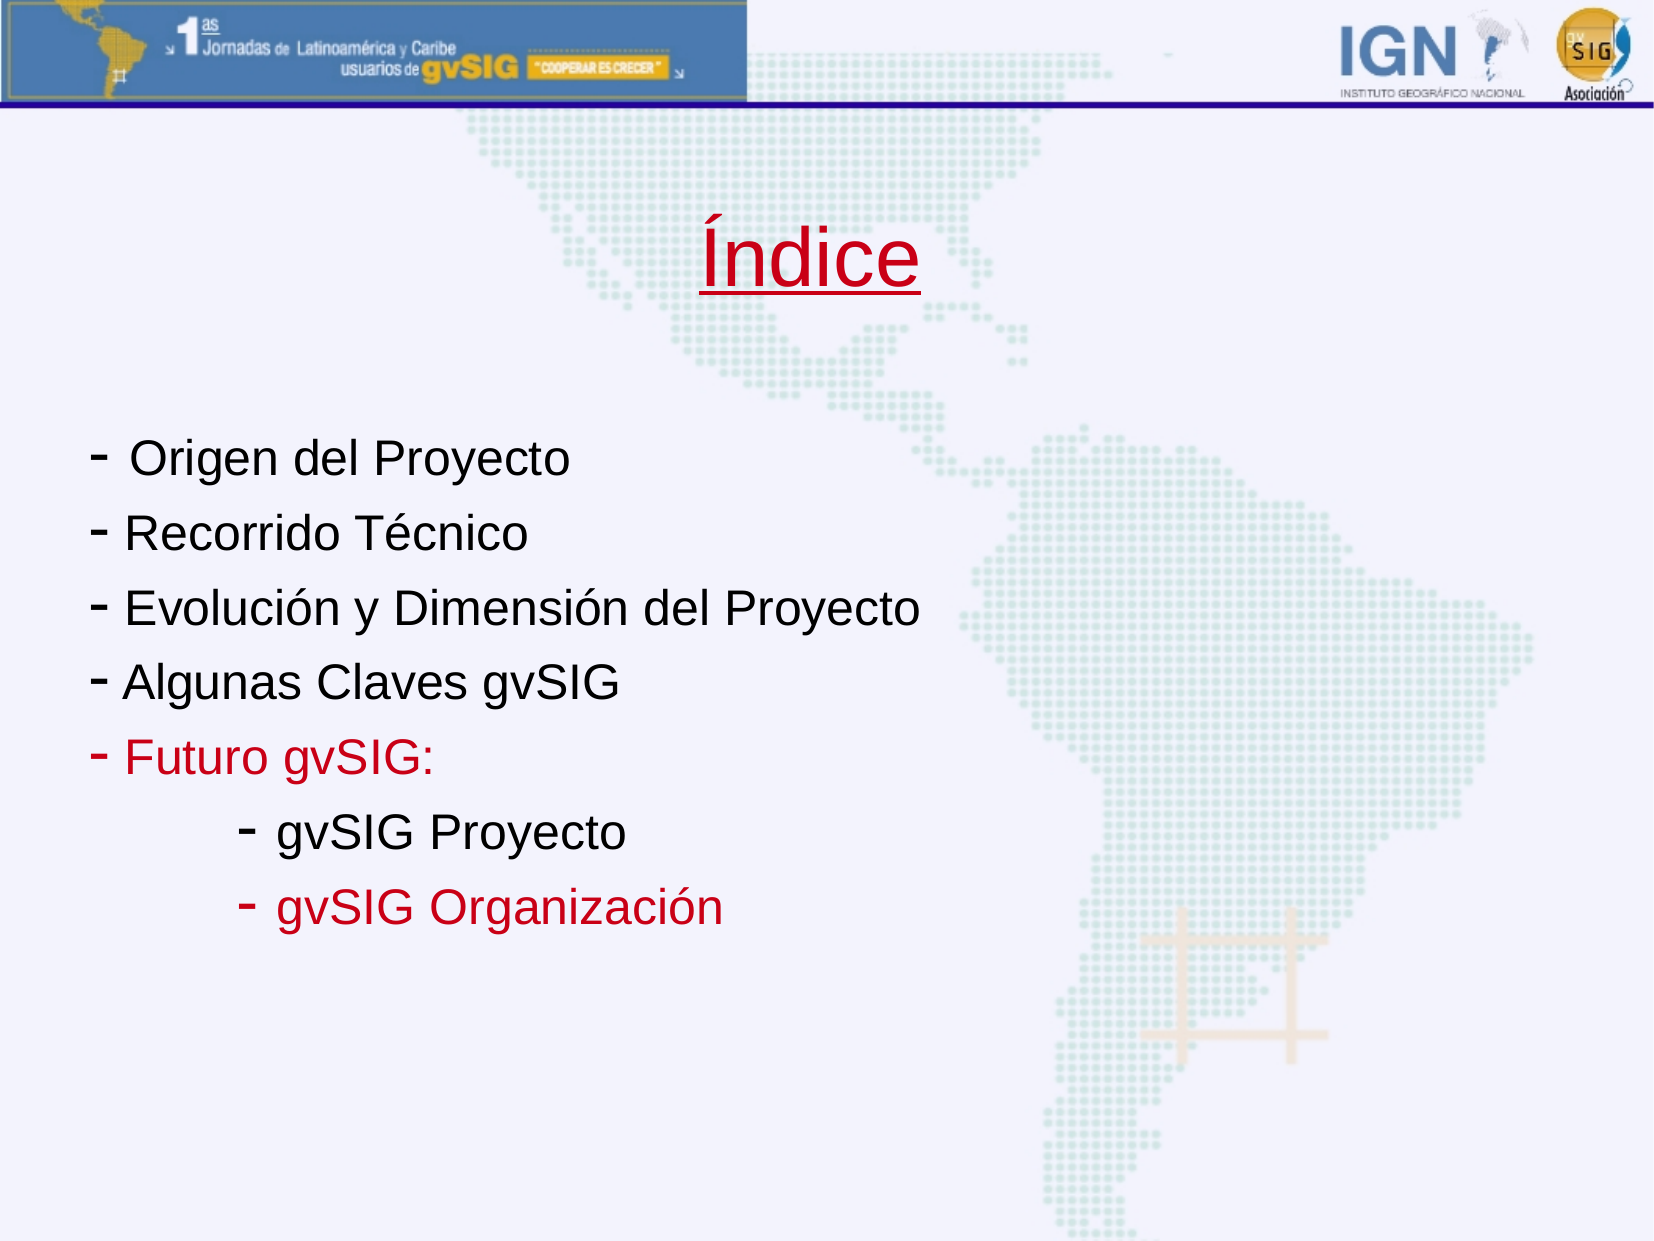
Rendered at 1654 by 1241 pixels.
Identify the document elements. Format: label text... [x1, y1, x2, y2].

text_box Índice - Origen del Proyecto - Recorrido Técnico - Evolución y Dimensión del Proyecto - Algunas Claves gvSIG - Futuro gvSIG: - gvSIG Proyecto - gvSIG Organización [0, 147, 1625, 1211]
picture [0, 0, 1654, 1241]
